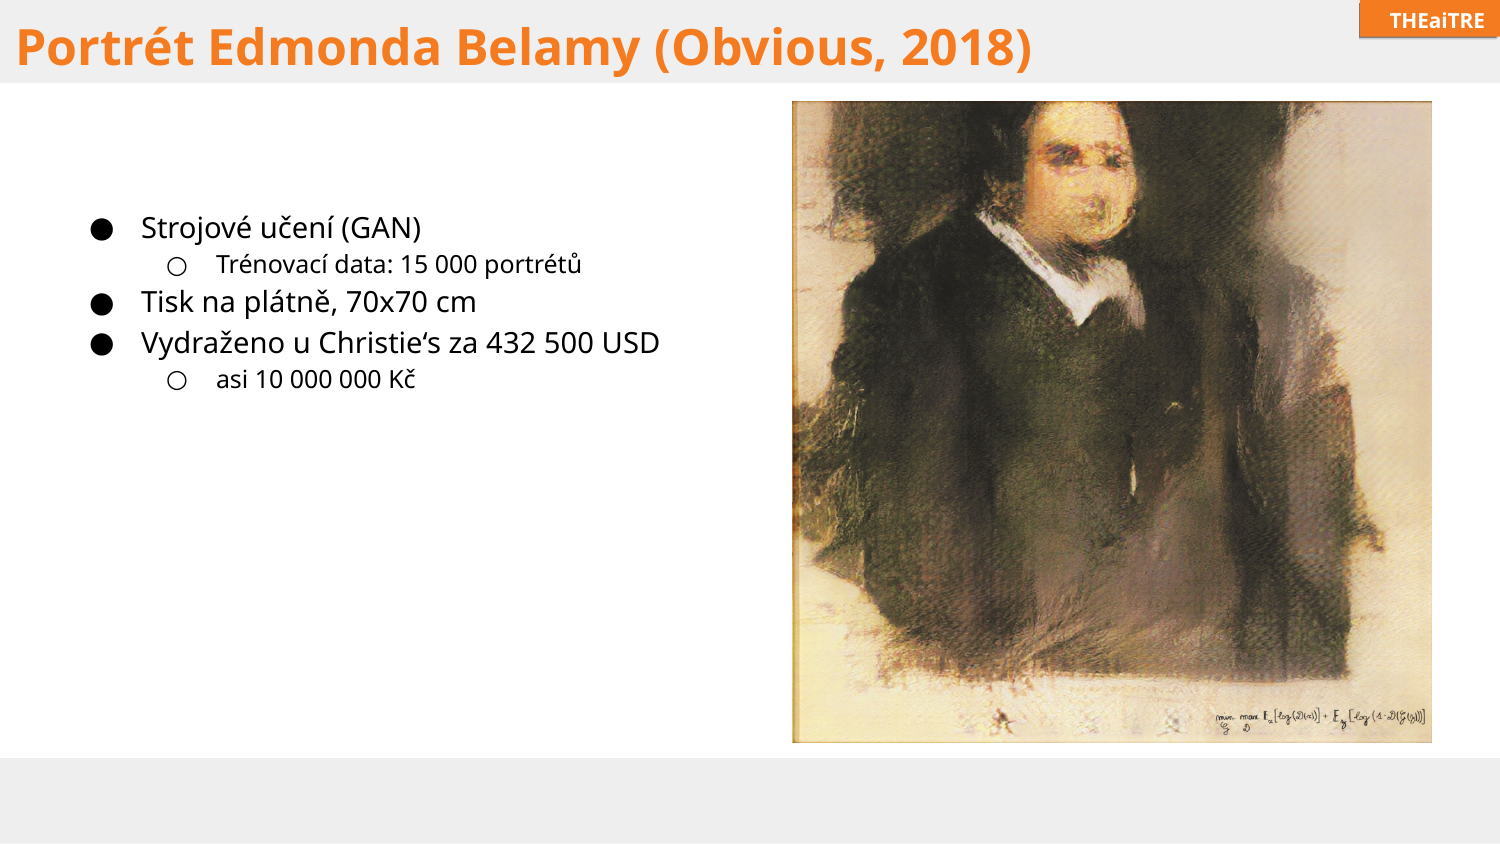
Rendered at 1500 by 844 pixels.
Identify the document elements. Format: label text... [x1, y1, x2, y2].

picture [792, 101, 1432, 743]
subtitle THEaiTRE [1359, 0, 1500, 37]
list Strojové učení (GAN) Trénovací data: 15 000 portrétů Tisk na plátně, 70x70 cm Vydraženo u Christie‘s za 432 500 USD asi 10 000 000 Kč [51, 189, 708, 750]
title Portrét Edmonda Belamy (Obvious, 2018) [0, 0, 1500, 83]
